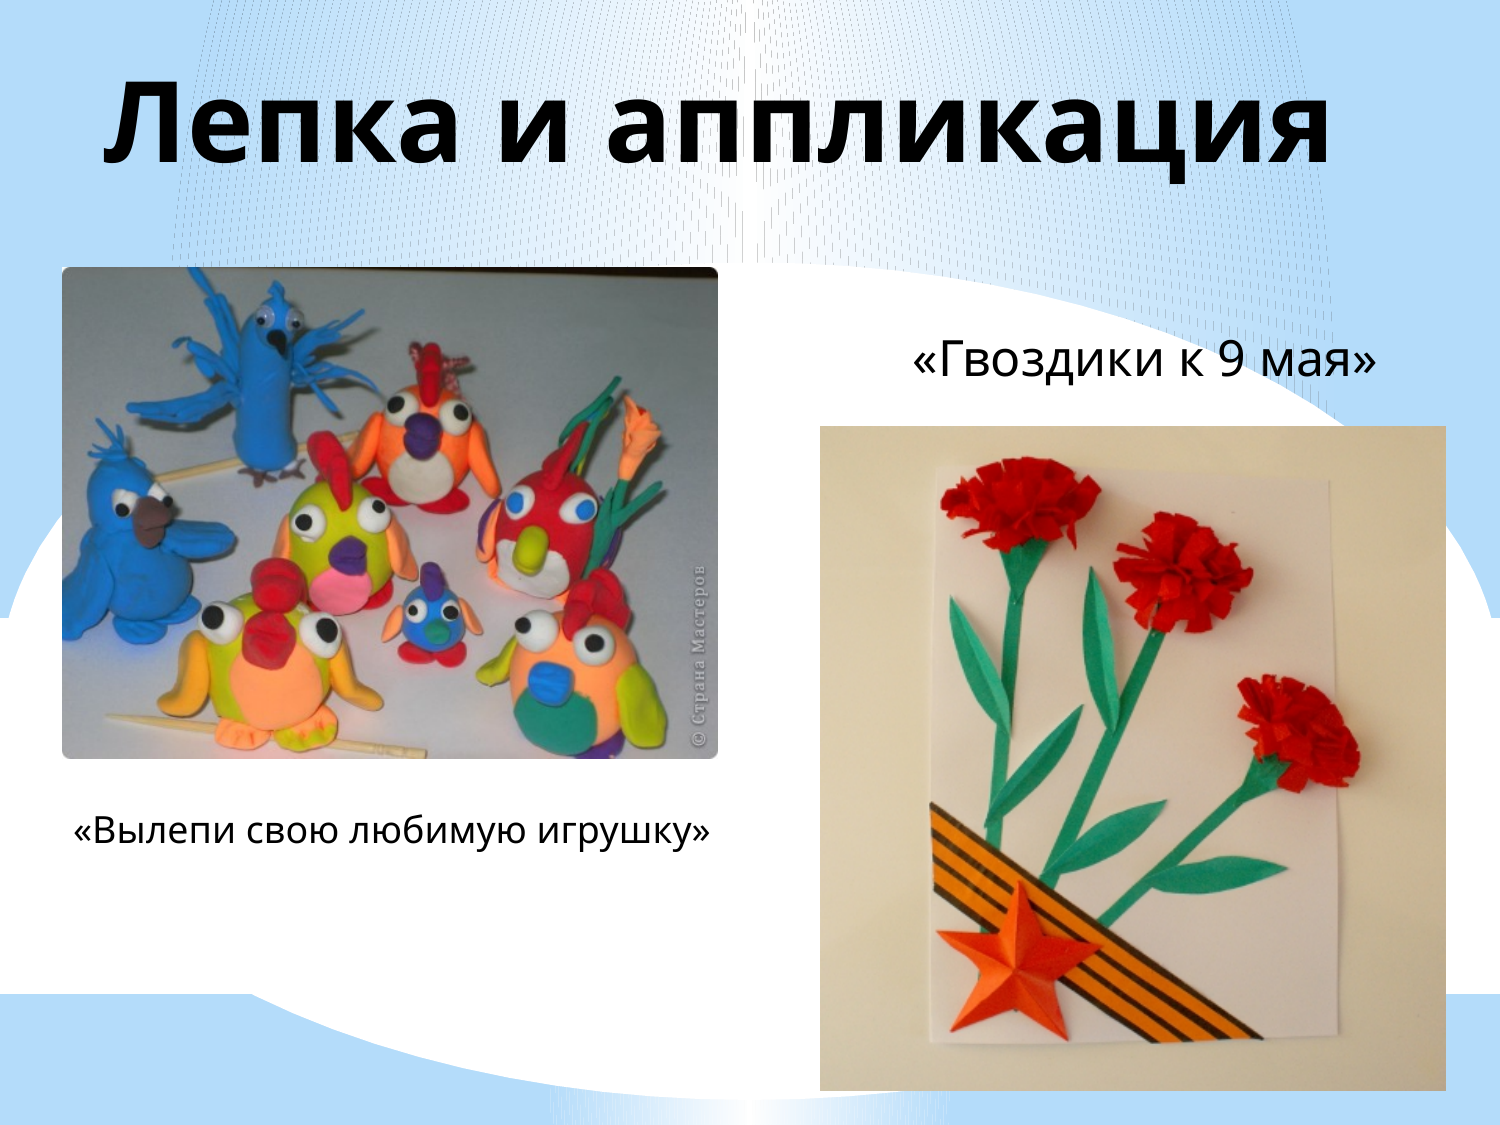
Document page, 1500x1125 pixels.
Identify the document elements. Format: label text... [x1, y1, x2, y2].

text_box «Вылепи свою любимую игрушку» [58, 798, 726, 859]
text_box «Гвоздики к 9 мая» [898, 319, 1394, 395]
text_box Лепка и аппликация [88, 42, 1351, 193]
picture [820, 426, 1446, 1091]
picture [62, 267, 718, 759]
